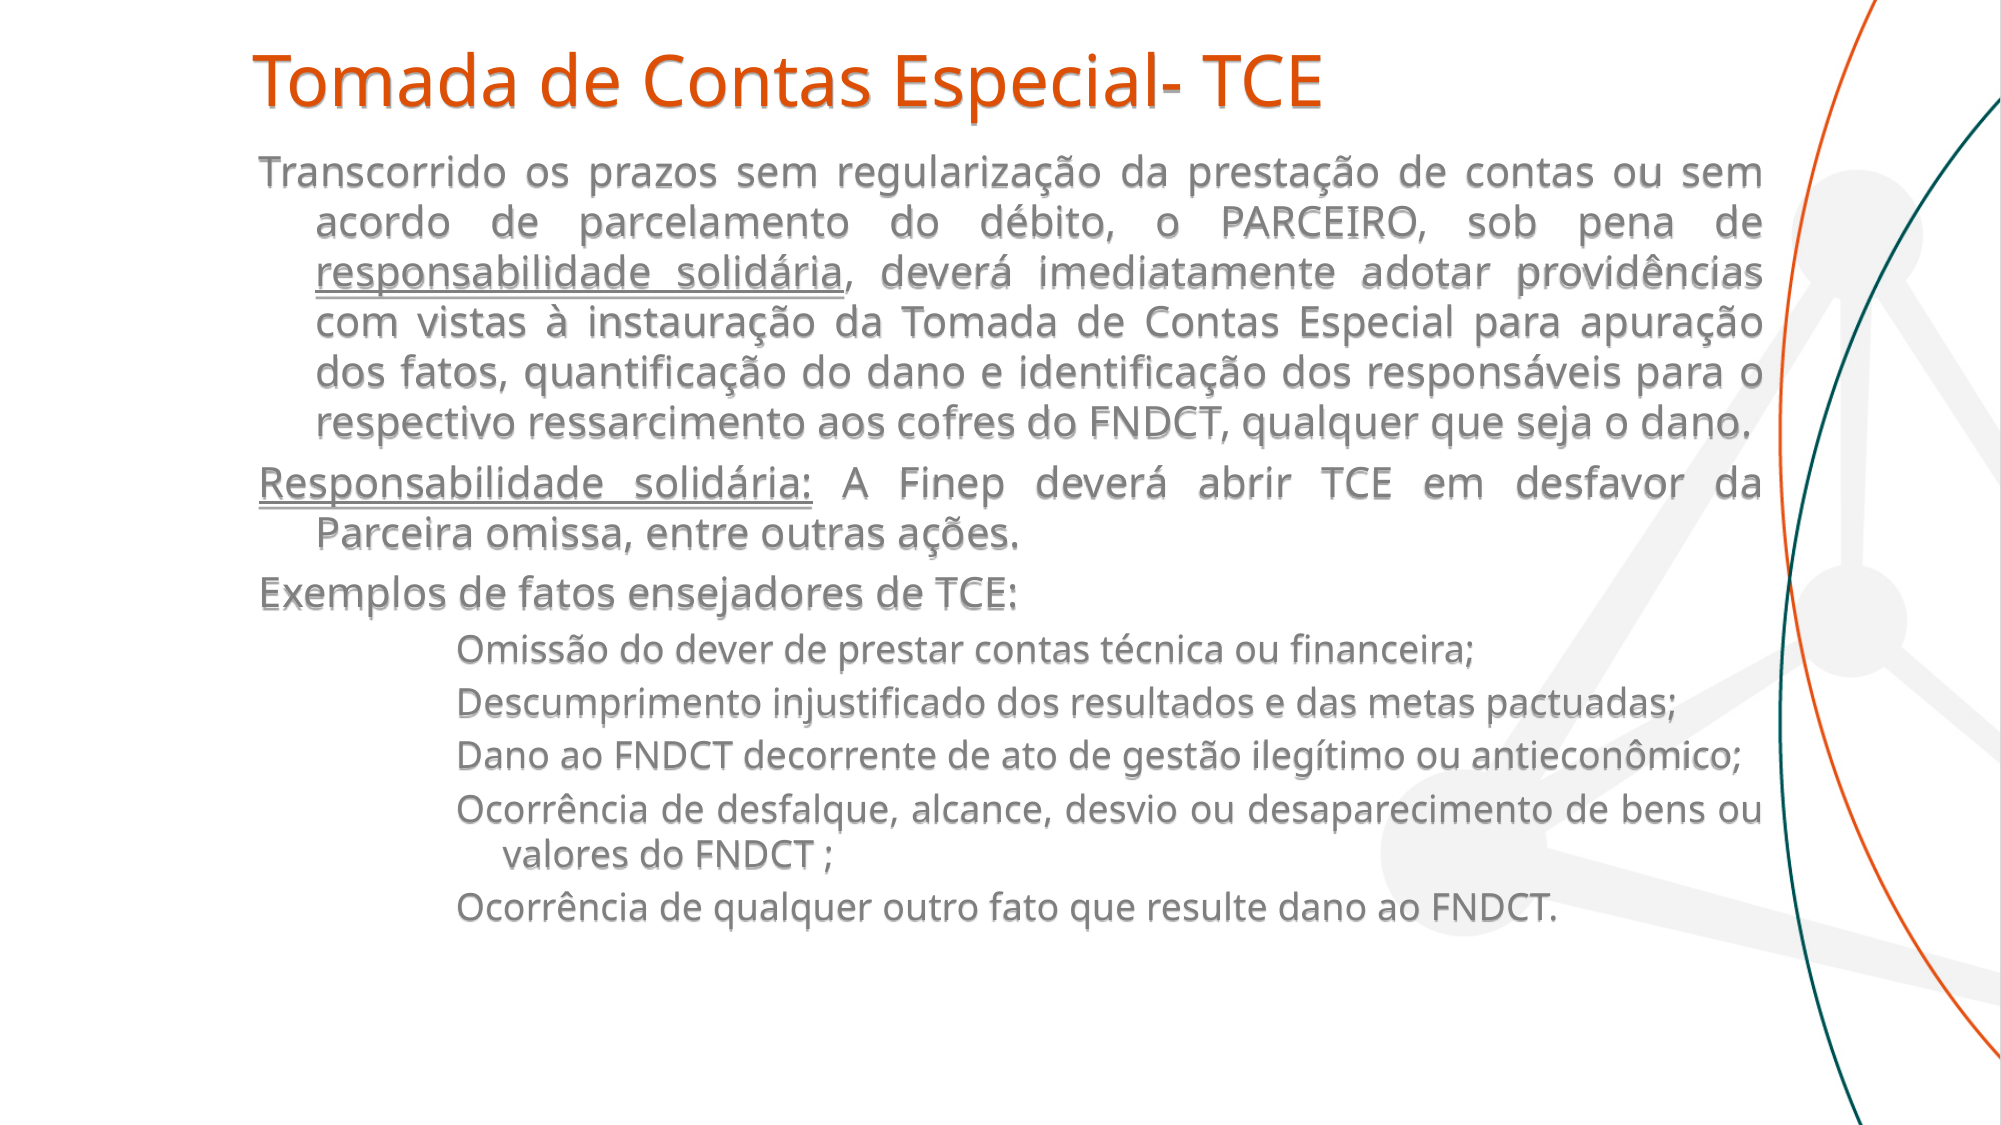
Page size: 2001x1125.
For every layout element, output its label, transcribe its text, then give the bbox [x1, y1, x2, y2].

text_box Tomada de Contas Especial- TCE [237, 27, 1378, 138]
text_box Transcorrido os prazos sem regularização da prestação de contas ou sem acordo de parcelamento do débito, o PARCEIRO, sob pena de responsabilidade solidária, deverá imediatamente adotar providências com vistas à instauração da Tomada de Contas Especial para apuração dos fatos, quantificação do dano e identificação dos responsáveis para o respectivo ressarcimento aos cofres do FNDCT, qualquer que seja o dano. Responsabilidade solidária: A Finep deverá abrir TCE em desfavor da Parceira omissa, entre outras ações. Exemplos de fatos ensejadores de TCE: Omissão do dever de prestar contas técnica ou financeira; Descumprimento injustificado dos resultados e das metas pactuadas; Dano ao FNDCT decorrente de ato de gestão ilegítimo ou antieconômico; Ocorrência de desfalque, alcance, desvio ou desaparecimento de bens ou valores do FNDCT ; Ocorrência de qualquer outro fato que resulte dano ao FNDCT. [244, 137, 1780, 1000]
